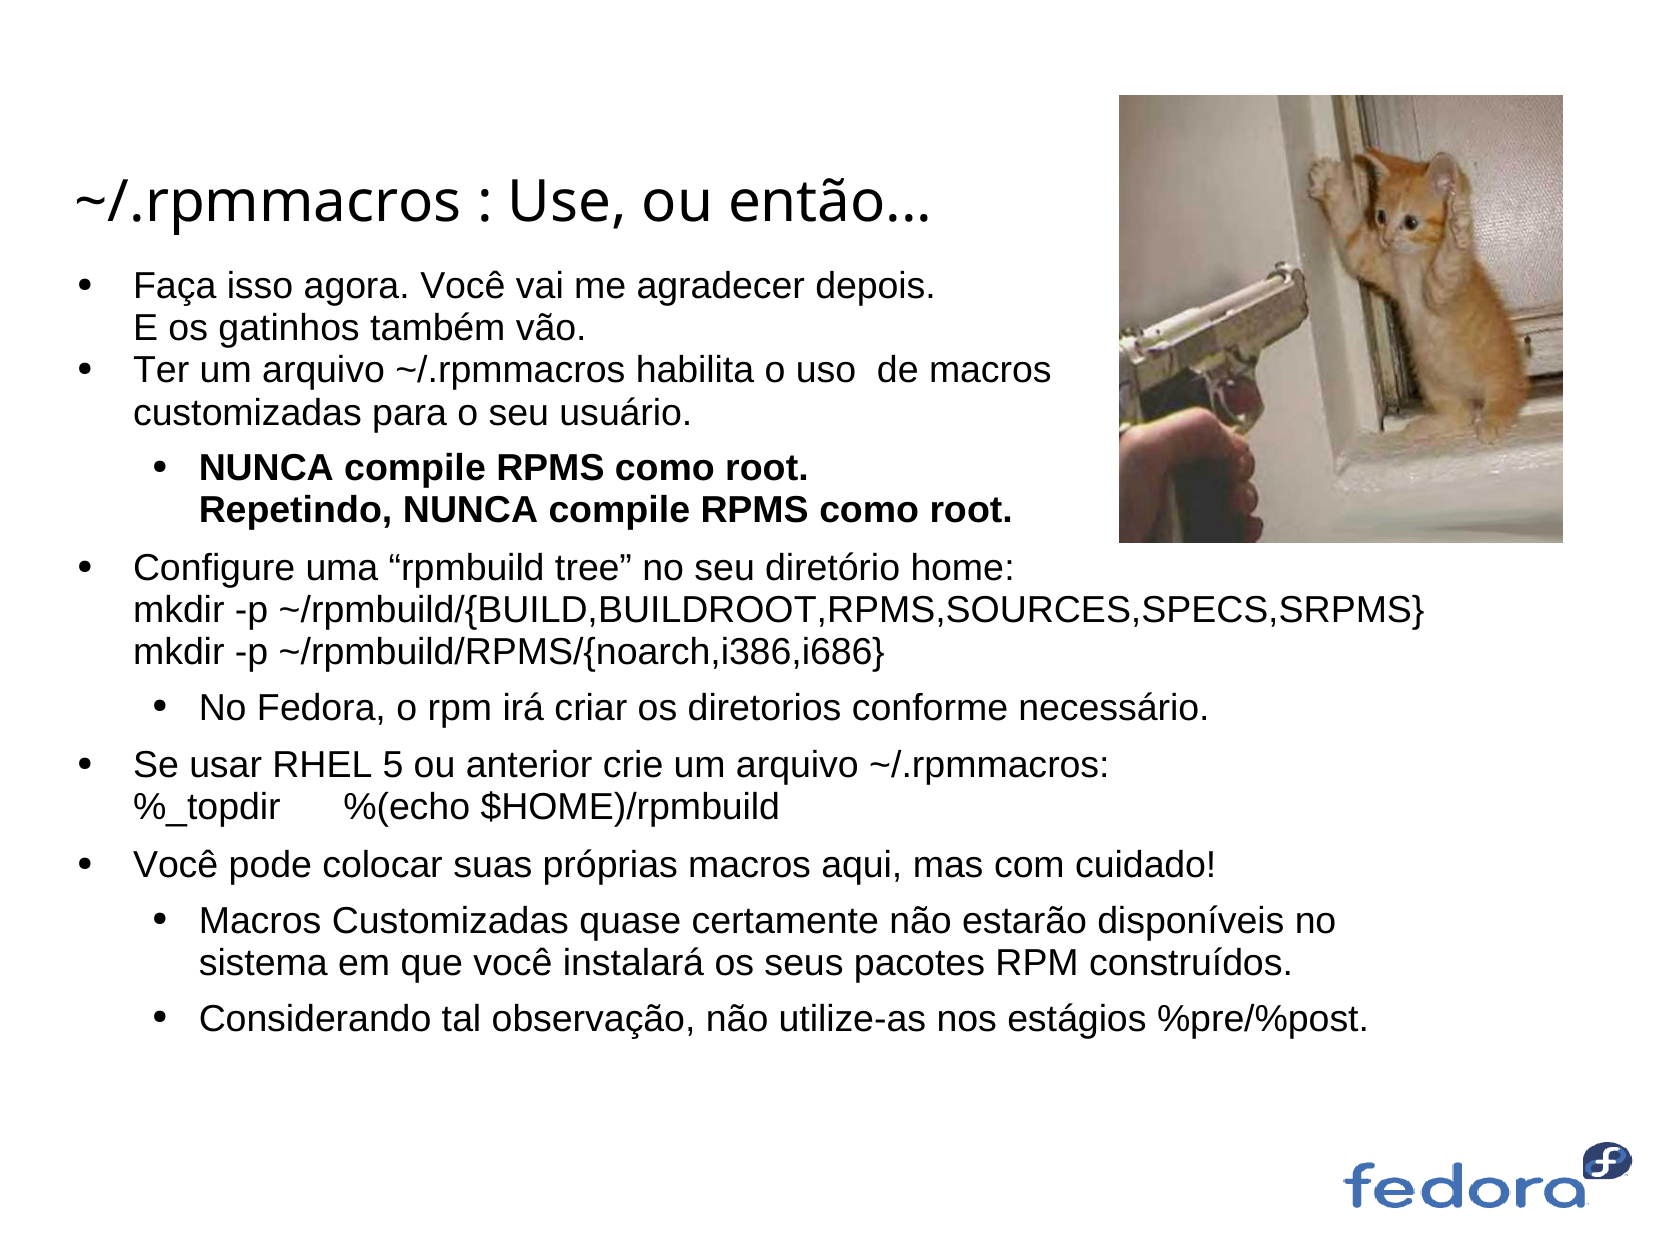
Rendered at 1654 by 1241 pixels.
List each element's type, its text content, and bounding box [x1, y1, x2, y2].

picture [1119, 95, 1563, 543]
title ~/.rpmmacros : Use, ou então... [74, 140, 1119, 259]
list Faça isso agora. Você vai me agradecer depois. E os gatinhos também vão. Ter um arquivo ~/.rpmmacros habilita o uso de macros customizadas para o seu usuário. NUNCA compile RPMS como root. Repetindo, NUNCA compile RPMS como root. Configure uma “rpmbuild tree” no seu diretório home: mkdir -p ~/rpmbuild/{BUILD,BUILDROOT,RPMS,SOURCES,SPECS,SRPMS} mkdir -p ~/rpmbuild/RPMS/{noarch,i386,i686} No Fedora, o rpm irá criar os diretorios conforme necessário. Se usar RHEL 5 ou anterior crie um arquivo ~/.rpmmacros: %_topdir %(echo $HOME)/rpmbuild Você pode colocar suas próprias macros aqui, mas com cuidado! Macros Customizadas quase certamente não estarão disponíveis no sistema em que você instalará os seus pacotes RPM construídos. Considerando tal observação, não utilize-as nos estágios %pre/%post. [77, 264, 1470, 1174]
picture [1332, 1124, 1651, 1227]
